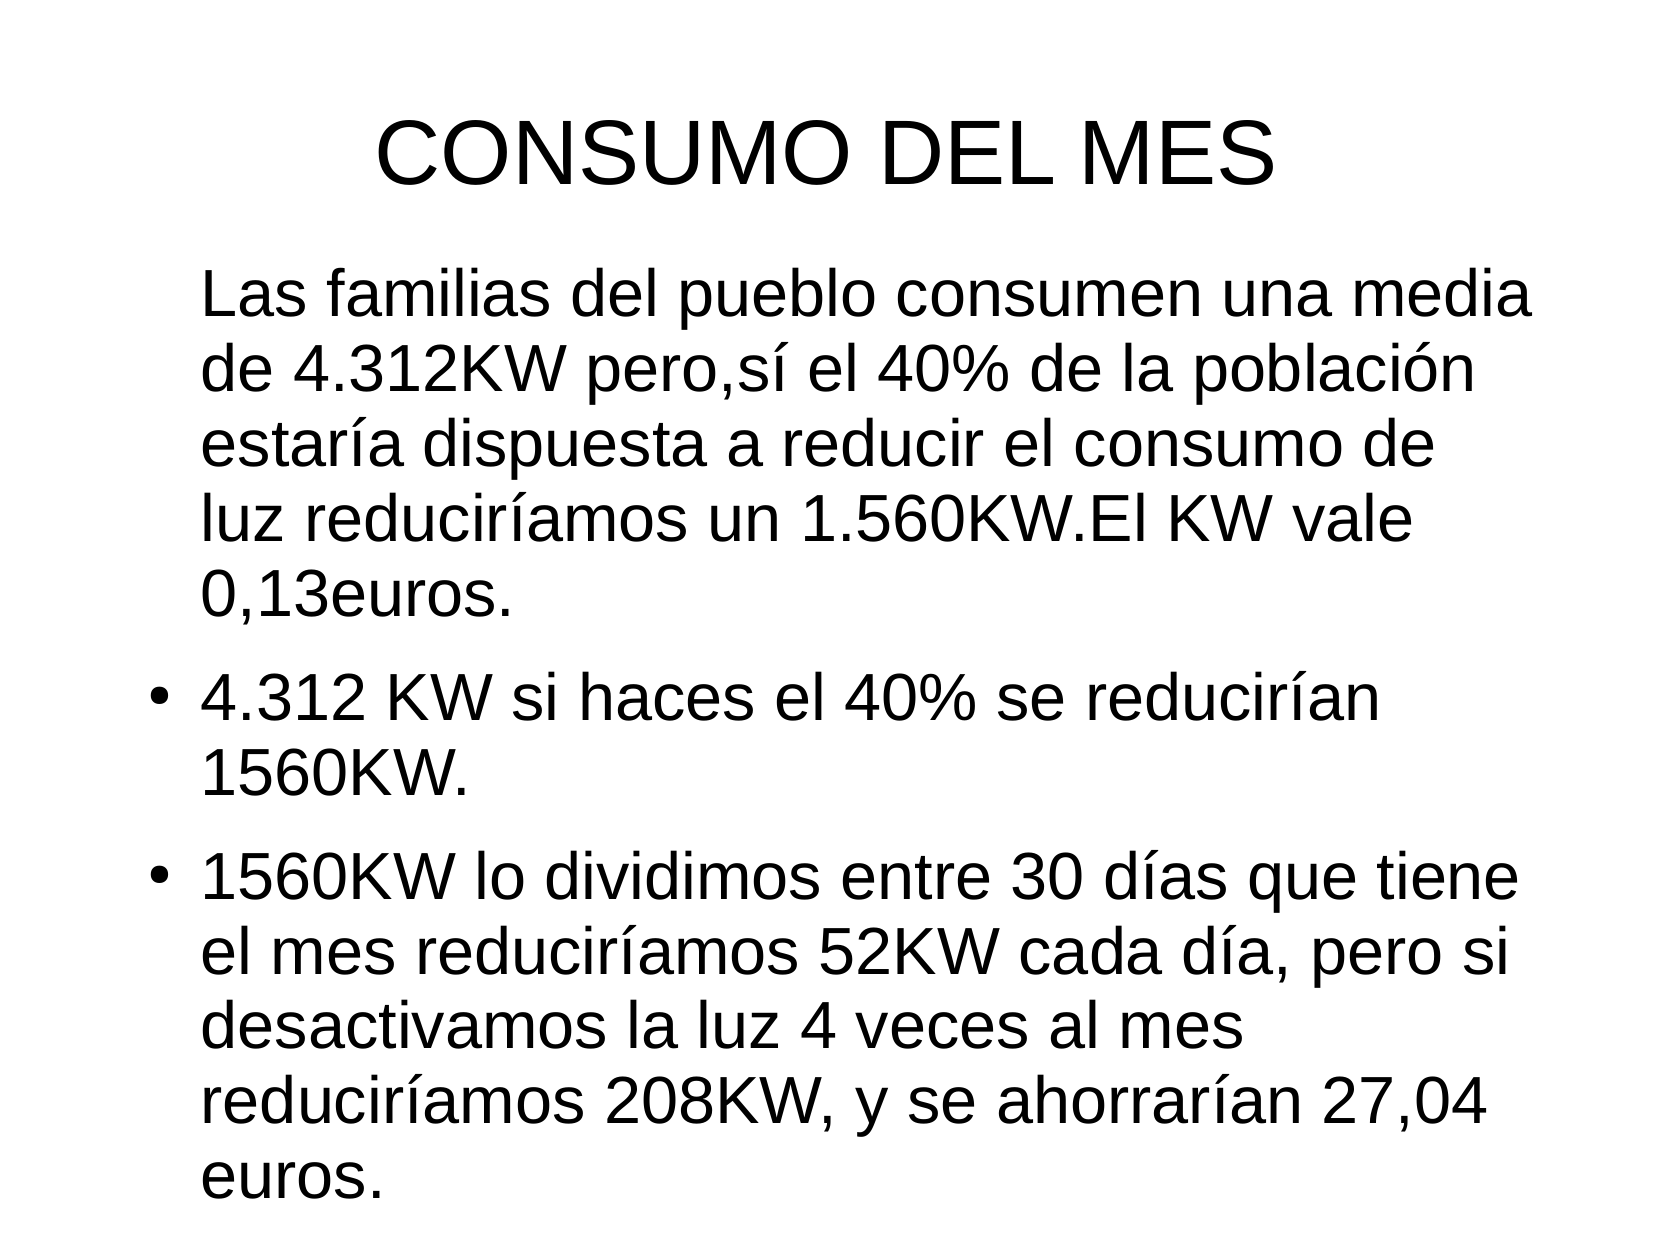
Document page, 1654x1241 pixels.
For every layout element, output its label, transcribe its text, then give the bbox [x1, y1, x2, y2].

list Las familias del pueblo consumen una media de 4.312KW pero,sí el 40% de la población estaría dispuesta a reducir el consumo de luz reduciríamos un 1.560KW.El KW vale 0,13euros. 4.312 KW si haces el 40% se reducirían 1560KW. 1560KW lo dividimos entre 30 días que tiene el mes reduciríamos 52KW cada día, pero si desactivamos la luz 4 veces al mes reduciríamos 208KW, y se ahorrarían 27,04 euros. [129, 256, 1536, 910]
title CONSUMO DEL MES [82, 49, 1571, 257]
